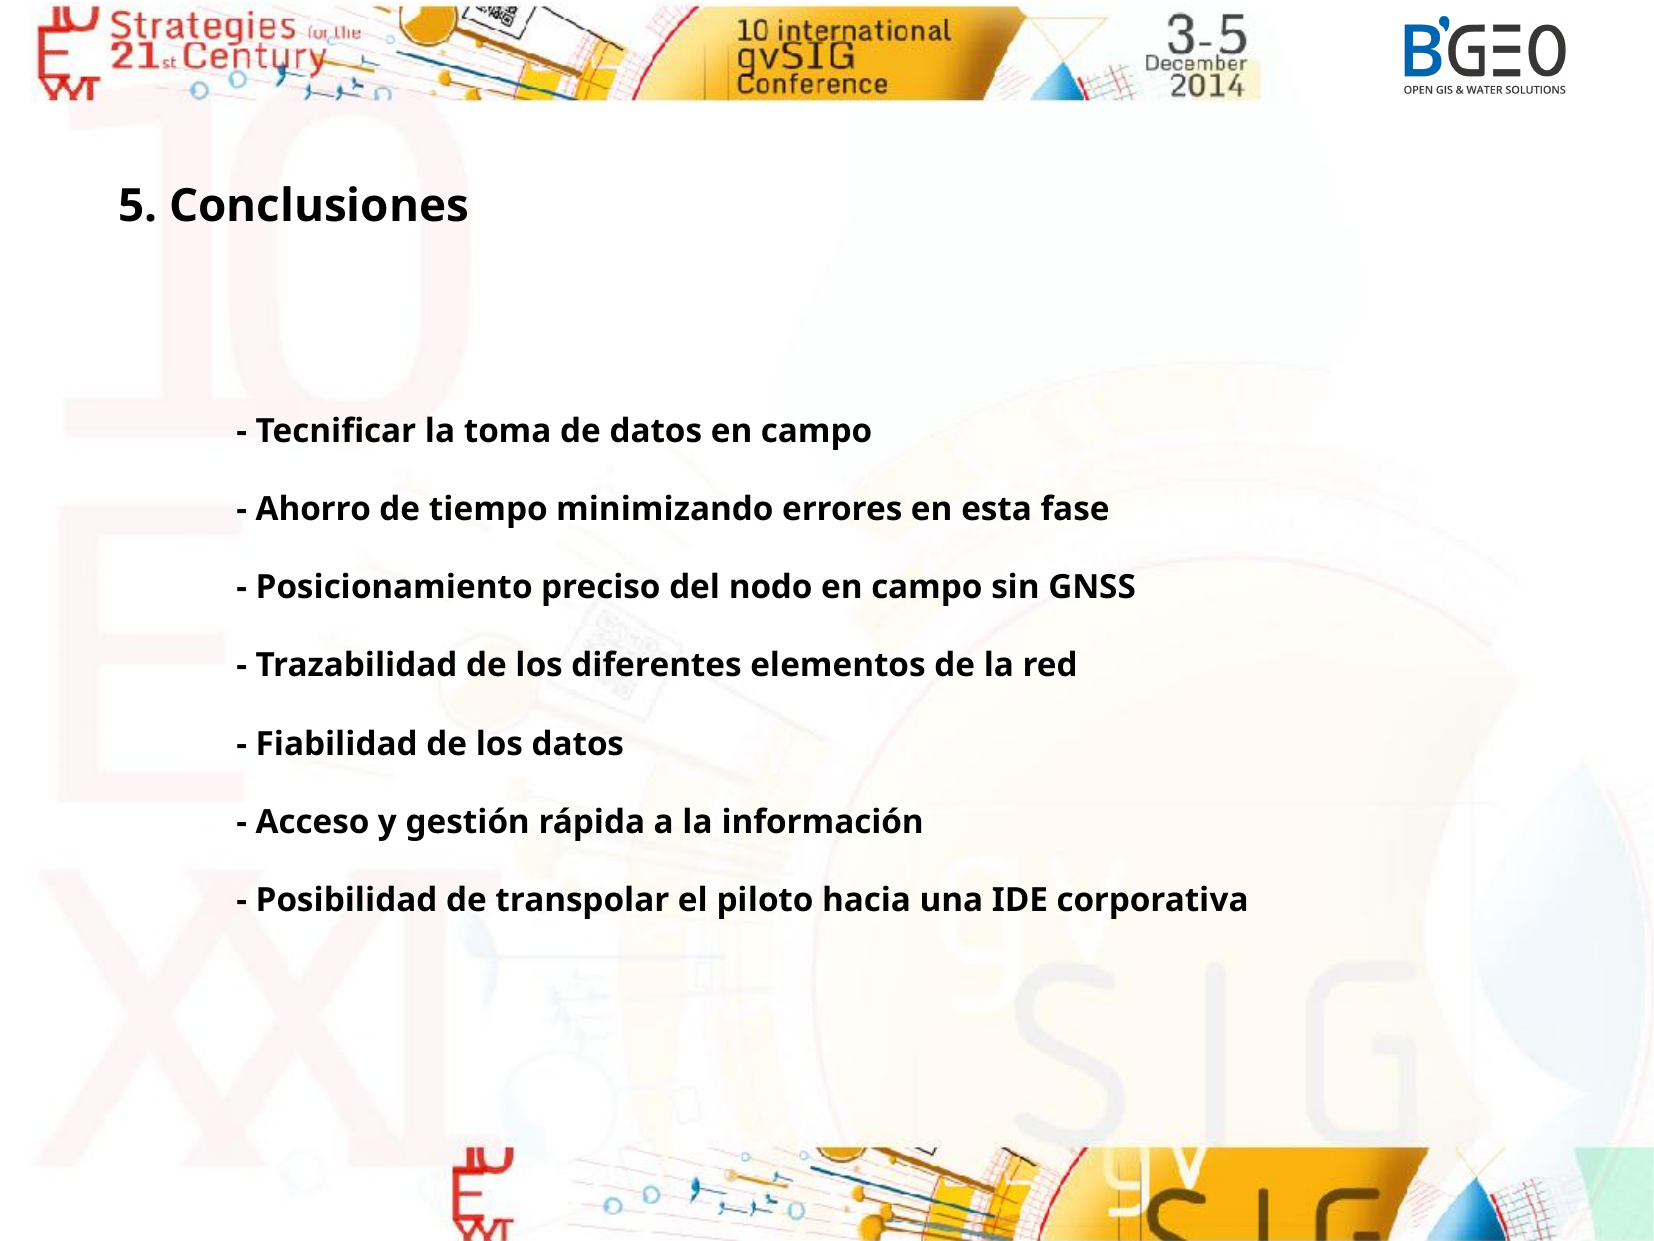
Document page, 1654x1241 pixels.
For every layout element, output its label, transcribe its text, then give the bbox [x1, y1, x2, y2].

picture [6, 2, 1654, 1241]
text_box [921, 759, 1630, 1134]
text_box 5. Conclusiones [118, 172, 1300, 235]
text_box - Tecnificar la toma de datos en campo - Ahorro de tiempo minimizando errores en esta fase - Posicionamiento preciso del nodo en campo sin GNSS - Trazabilidad de los diferentes elementos de la red - Fiabilidad de los datos - Acceso y gestión rápida a la información - Posibilidad de transpolar el piloto hacia una IDE corporativa [236, 354, 1506, 951]
